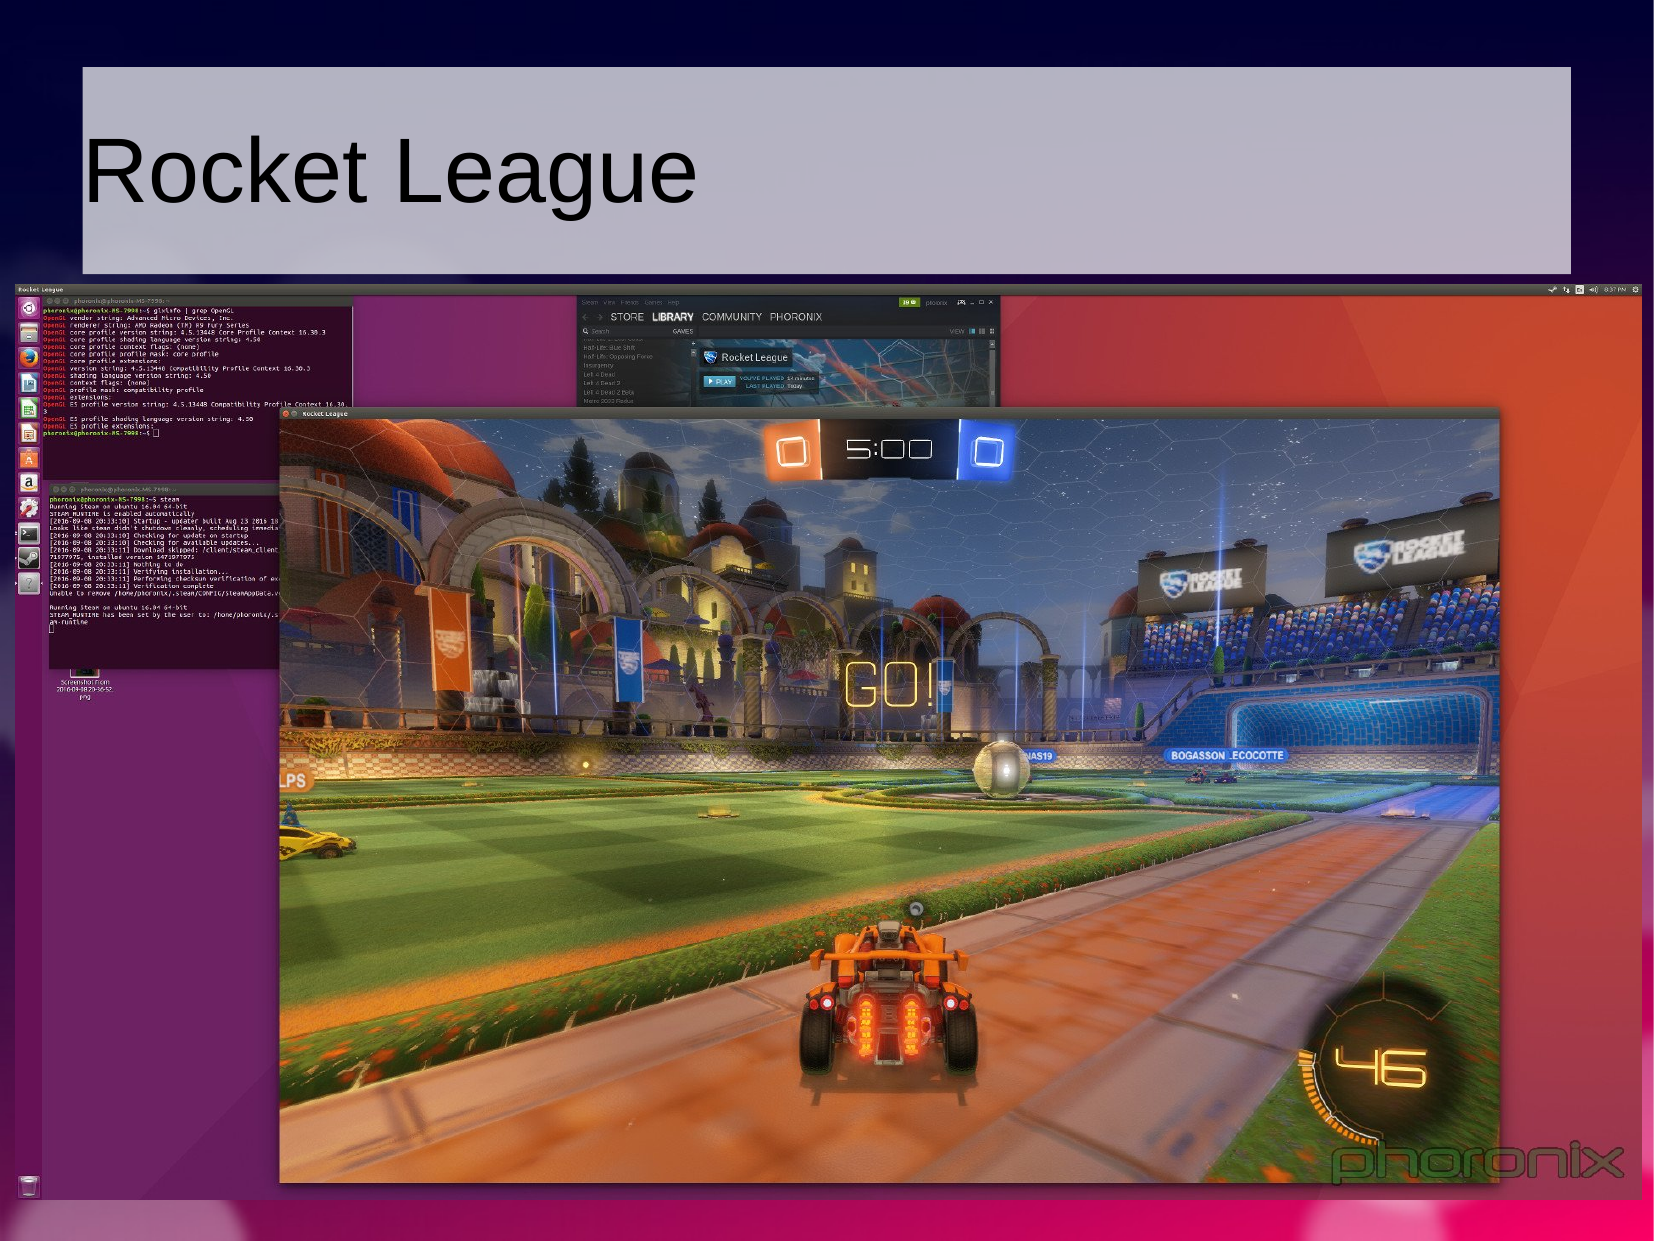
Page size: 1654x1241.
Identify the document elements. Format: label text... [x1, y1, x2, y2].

picture [0, 0, 1654, 1241]
title Rocket League [82, 67, 1571, 275]
